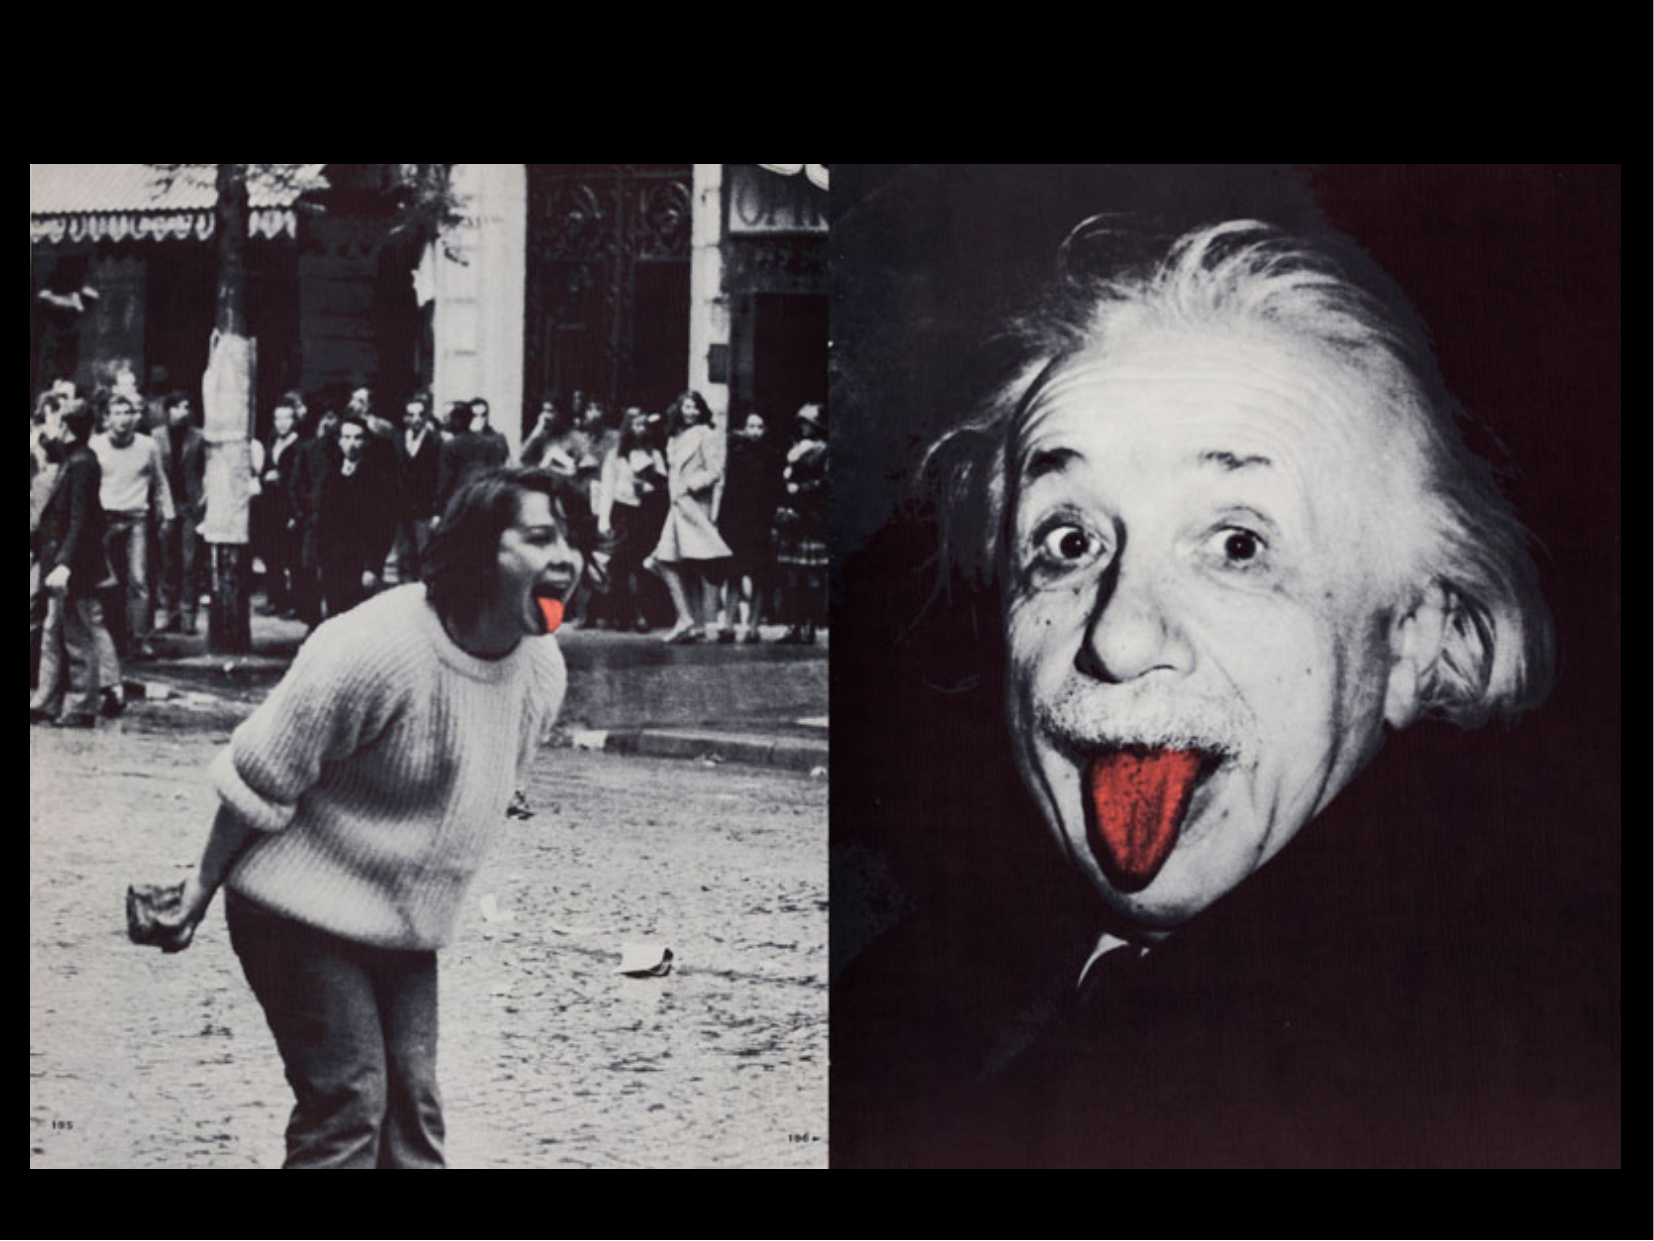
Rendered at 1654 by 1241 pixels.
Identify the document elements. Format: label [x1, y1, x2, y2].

picture [30, 164, 1621, 1169]
